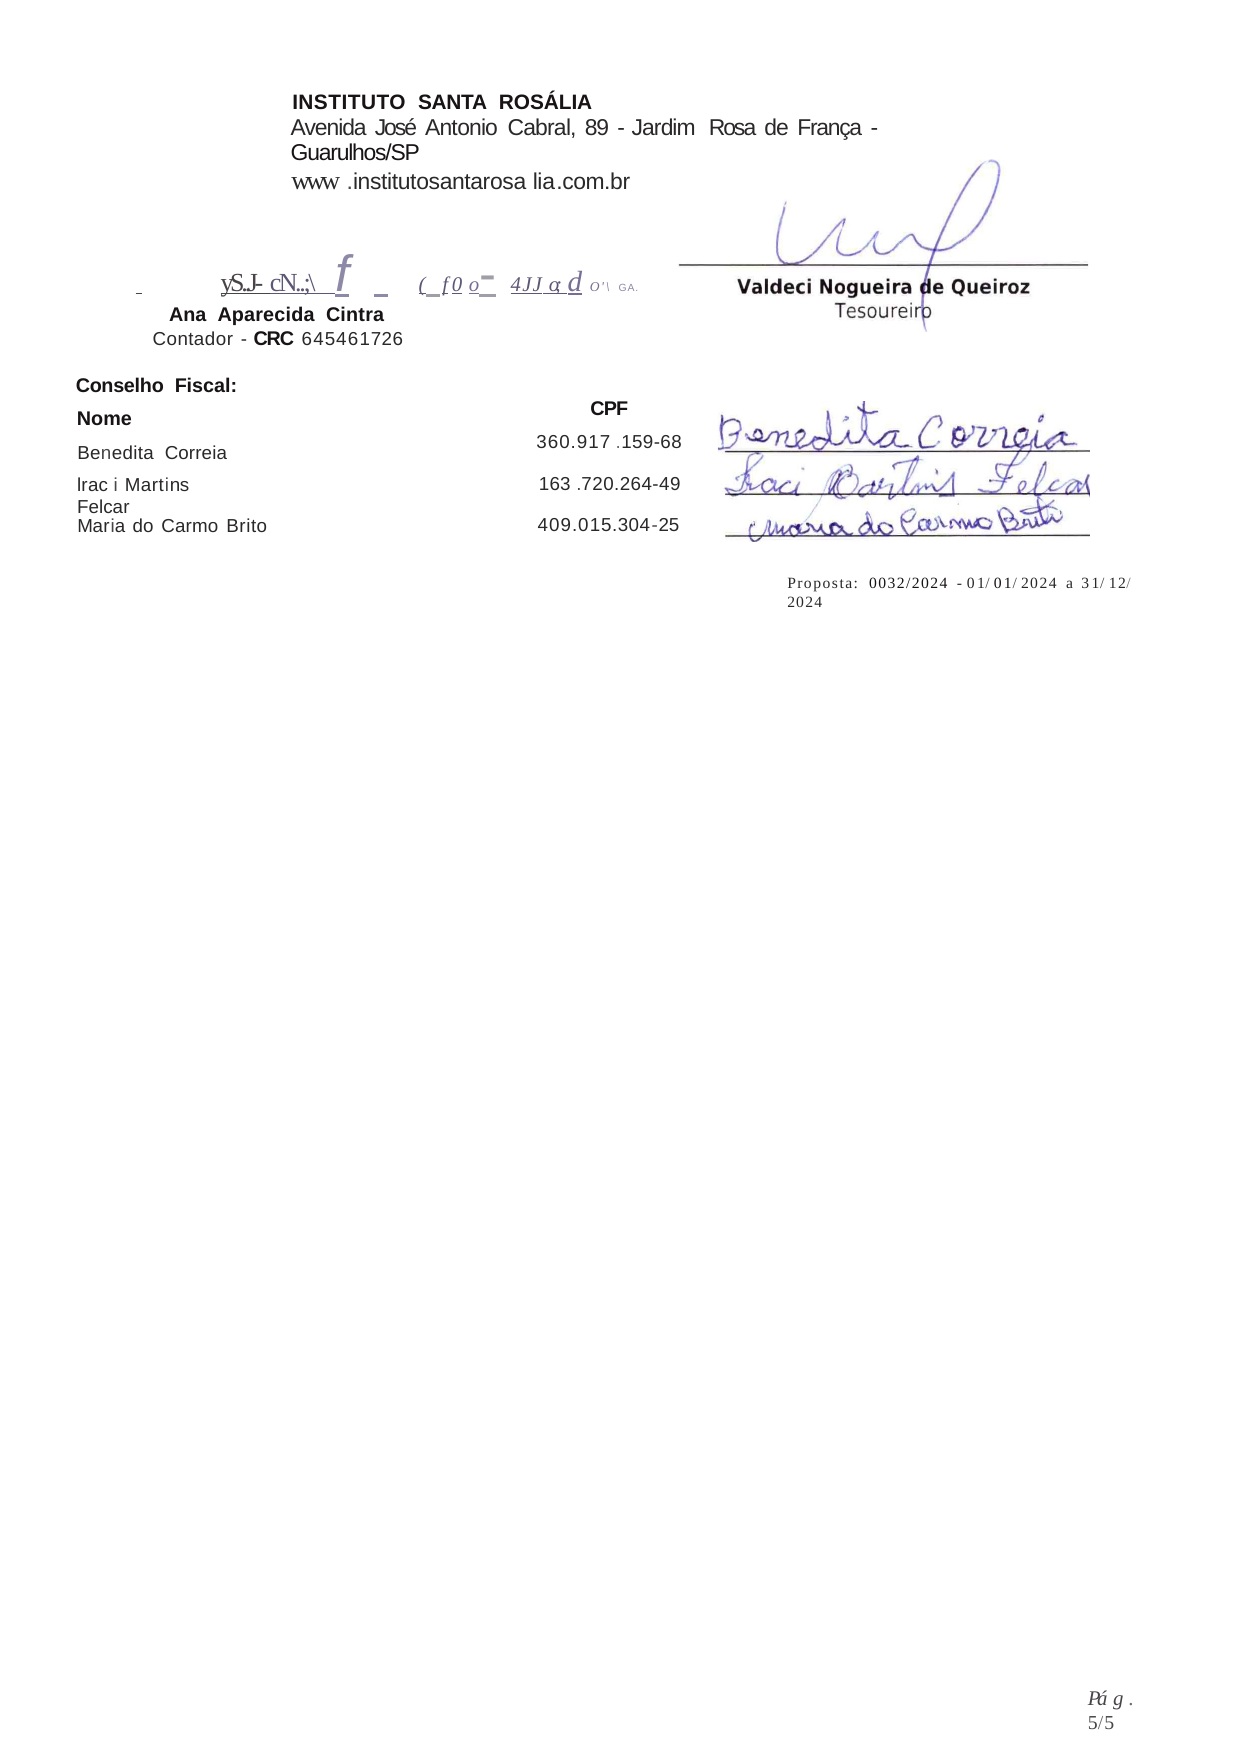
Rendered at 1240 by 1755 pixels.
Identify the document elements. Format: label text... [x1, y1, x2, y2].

text_box Maria do Carmo Brito [75, 513, 269, 537]
text_box 163 .720.264-49 [536, 471, 682, 495]
text_box lrac i Martins Felcar [74, 472, 249, 496]
text_box Conselho Fiscal: Nome Benedita Correia [73, 362, 241, 454]
text_box [718, 402, 1090, 542]
text_box Proposta: 0032/2024 - 01/ 01/ 2024 a 31/ 12/ 2024 [785, 573, 1151, 594]
text_box 409.015.304-25 [535, 512, 683, 536]
text_box [678, 160, 1088, 332]
text_box Pá g . 5/5 [1085, 1684, 1157, 1710]
text_box INSTITUTO SANTA ROSÁLIA Avenida José Antonio Cabral, 89 - Jardim Rosa de França - Guarulhos/SP www .institutosantarosa lia.com.br yS..J- cN..;\ f ( f0o- 4JJ o; d O'\ GA. Ana Aparecida Cintra Contador - CRC 645461726 [133, 88, 1003, 324]
text_box CPF 360.917 .159-68 [536, 395, 683, 453]
